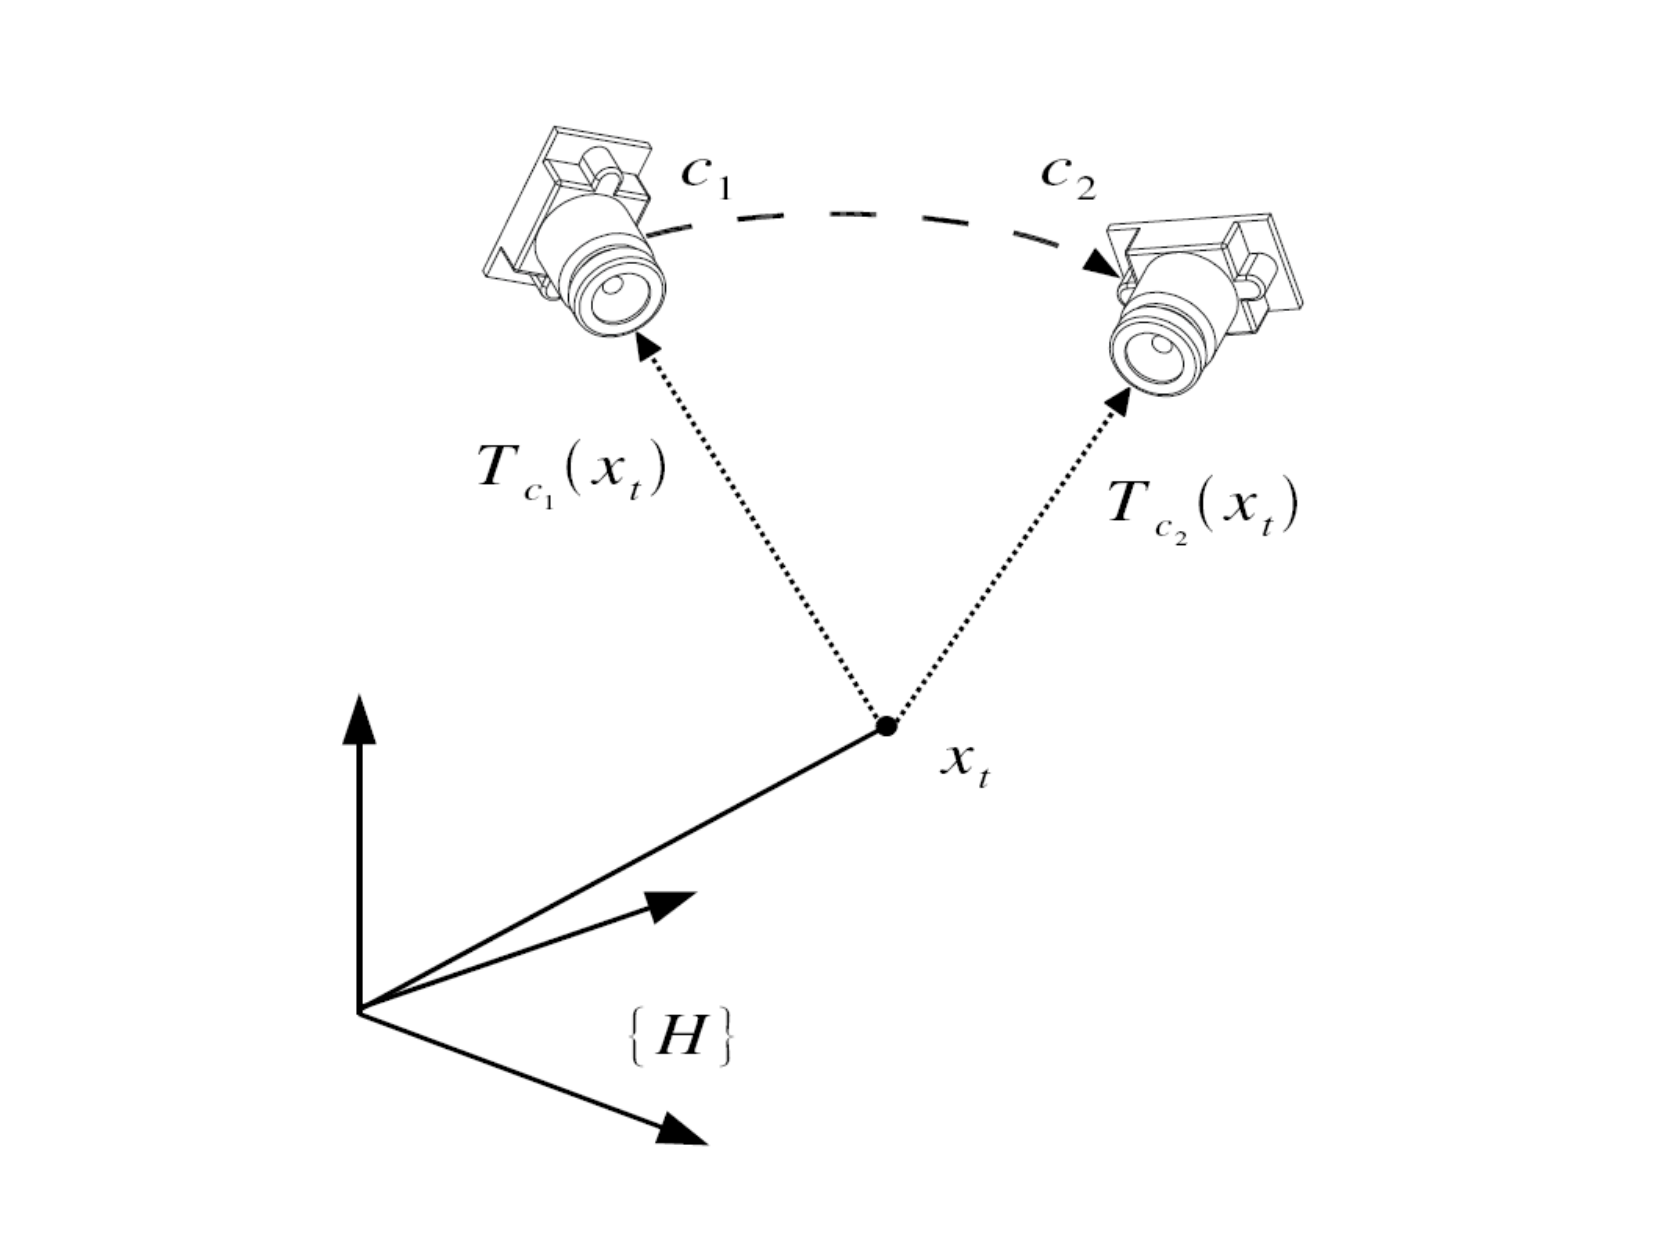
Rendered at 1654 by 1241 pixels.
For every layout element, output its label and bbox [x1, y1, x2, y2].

picture [316, 84, 1349, 1170]
